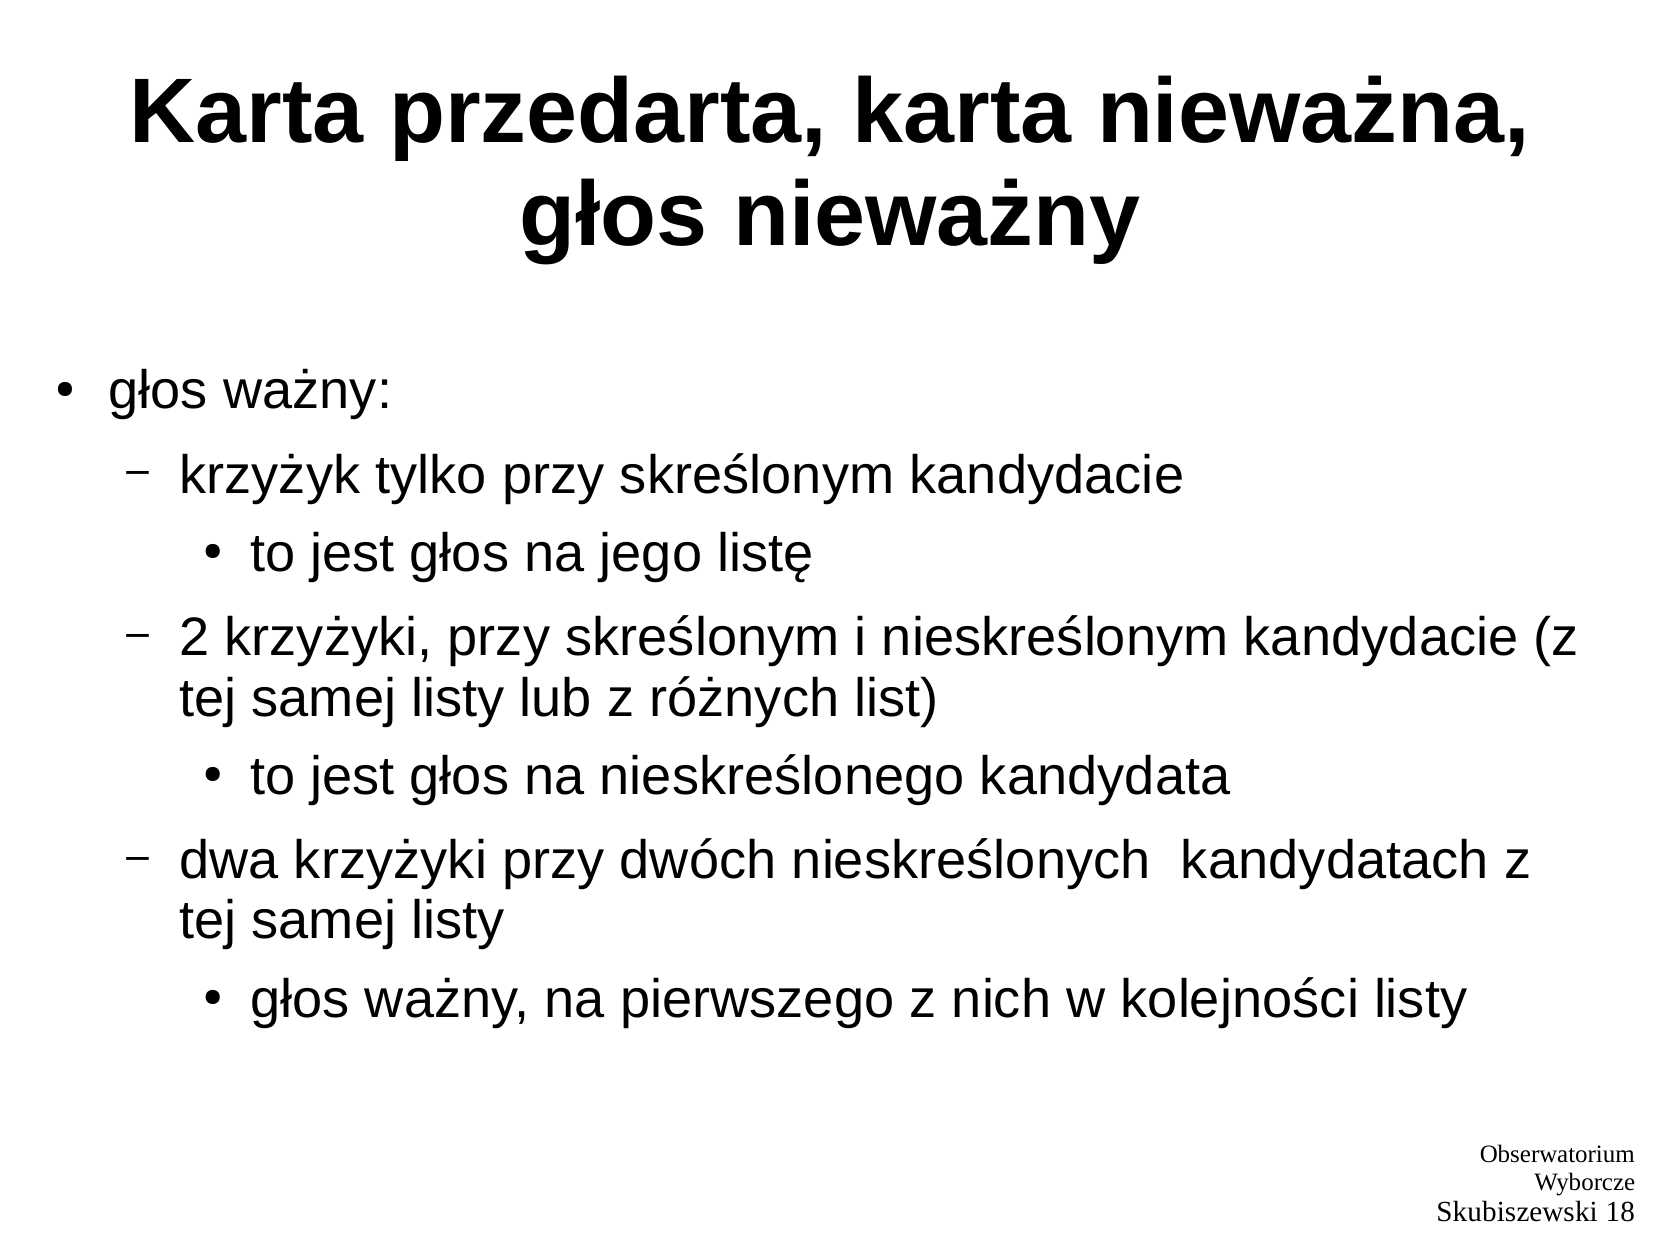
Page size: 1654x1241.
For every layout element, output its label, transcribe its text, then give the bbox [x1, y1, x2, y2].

list głos ważny: krzyżyk tylko przy skreślonym kandydacie to jest głos na jego listę 2 krzyżyki, przy skreślonym i nieskreślonym kandydacie (z tej samej listy lub z różnych list) to jest głos na nieskreślonego kandydata dwa krzyżyki przy dwóch nieskreślonych kandydatach z tej samej listy głos ważny, na pierwszego z nich w kolejności listy [37, 360, 1591, 1226]
title Karta przedarta, karta nieważna, głos nieważny [86, 60, 1575, 266]
